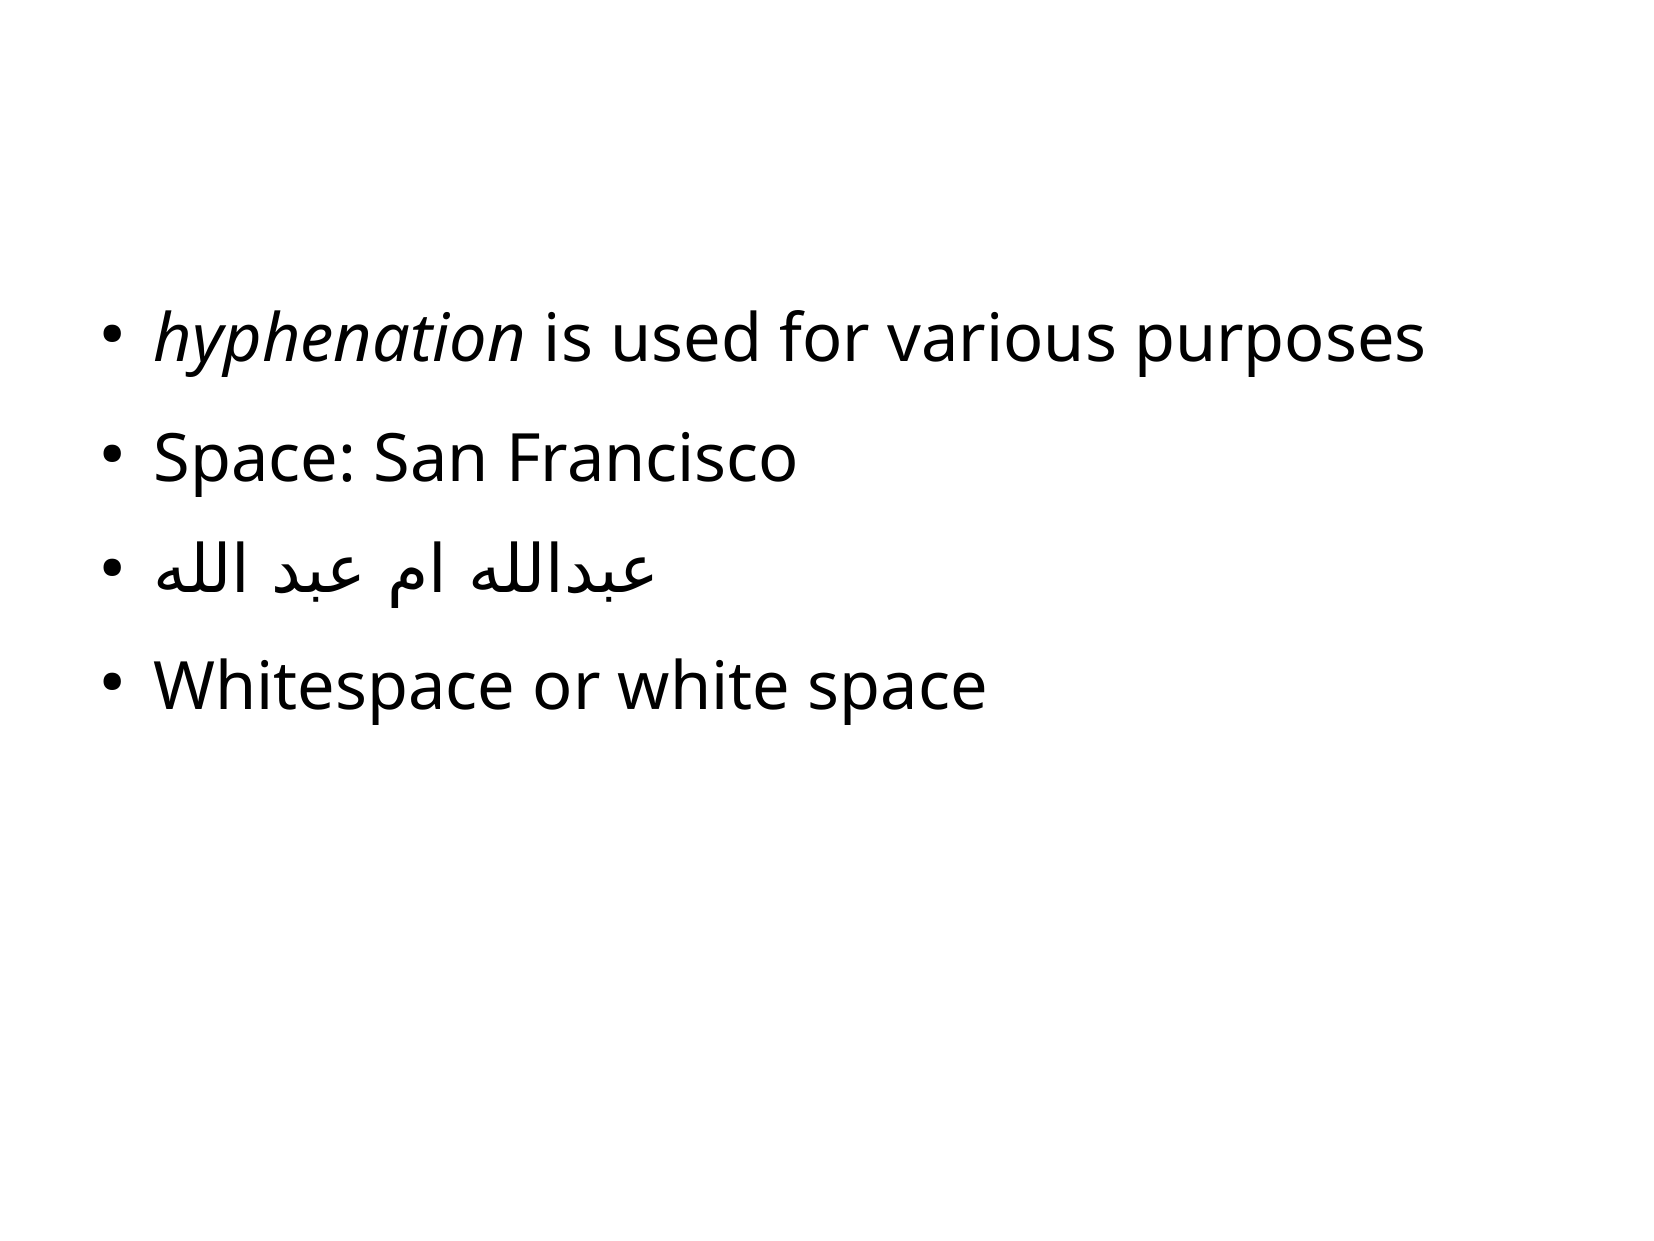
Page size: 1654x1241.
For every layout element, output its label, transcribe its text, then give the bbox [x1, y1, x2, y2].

list hyphenation is used for various purposes Space: San Francisco عبدالله ام عبد الله Whitespace or white space [82, 290, 1571, 1094]
